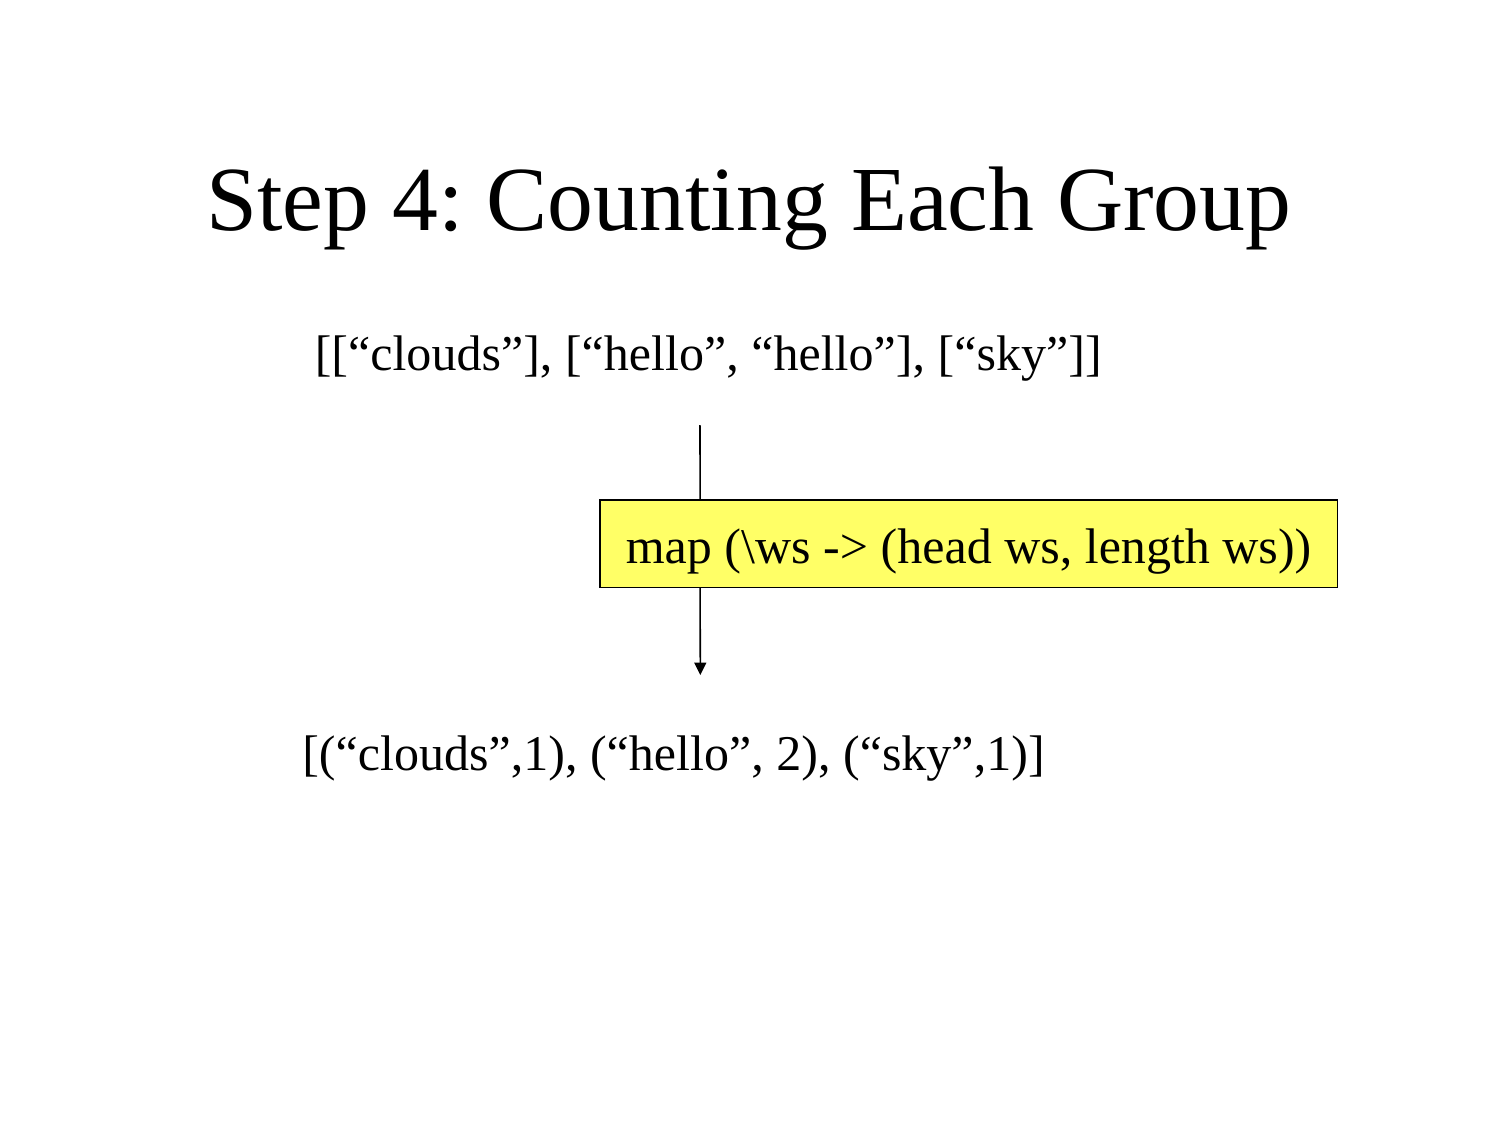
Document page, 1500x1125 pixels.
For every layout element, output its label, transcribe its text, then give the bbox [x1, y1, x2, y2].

text_box [[“clouds”], [“hello”, “hello”], [“sky”]] [300, 312, 1138, 388]
title Step 4: Counting Each Group [112, 99, 1388, 288]
text_box map (\ws -> (head ws, length ws)) [600, 499, 1338, 588]
text_box [(“clouds”,1), (“hello”, 2), (“sky”,1)] [287, 712, 1126, 788]
